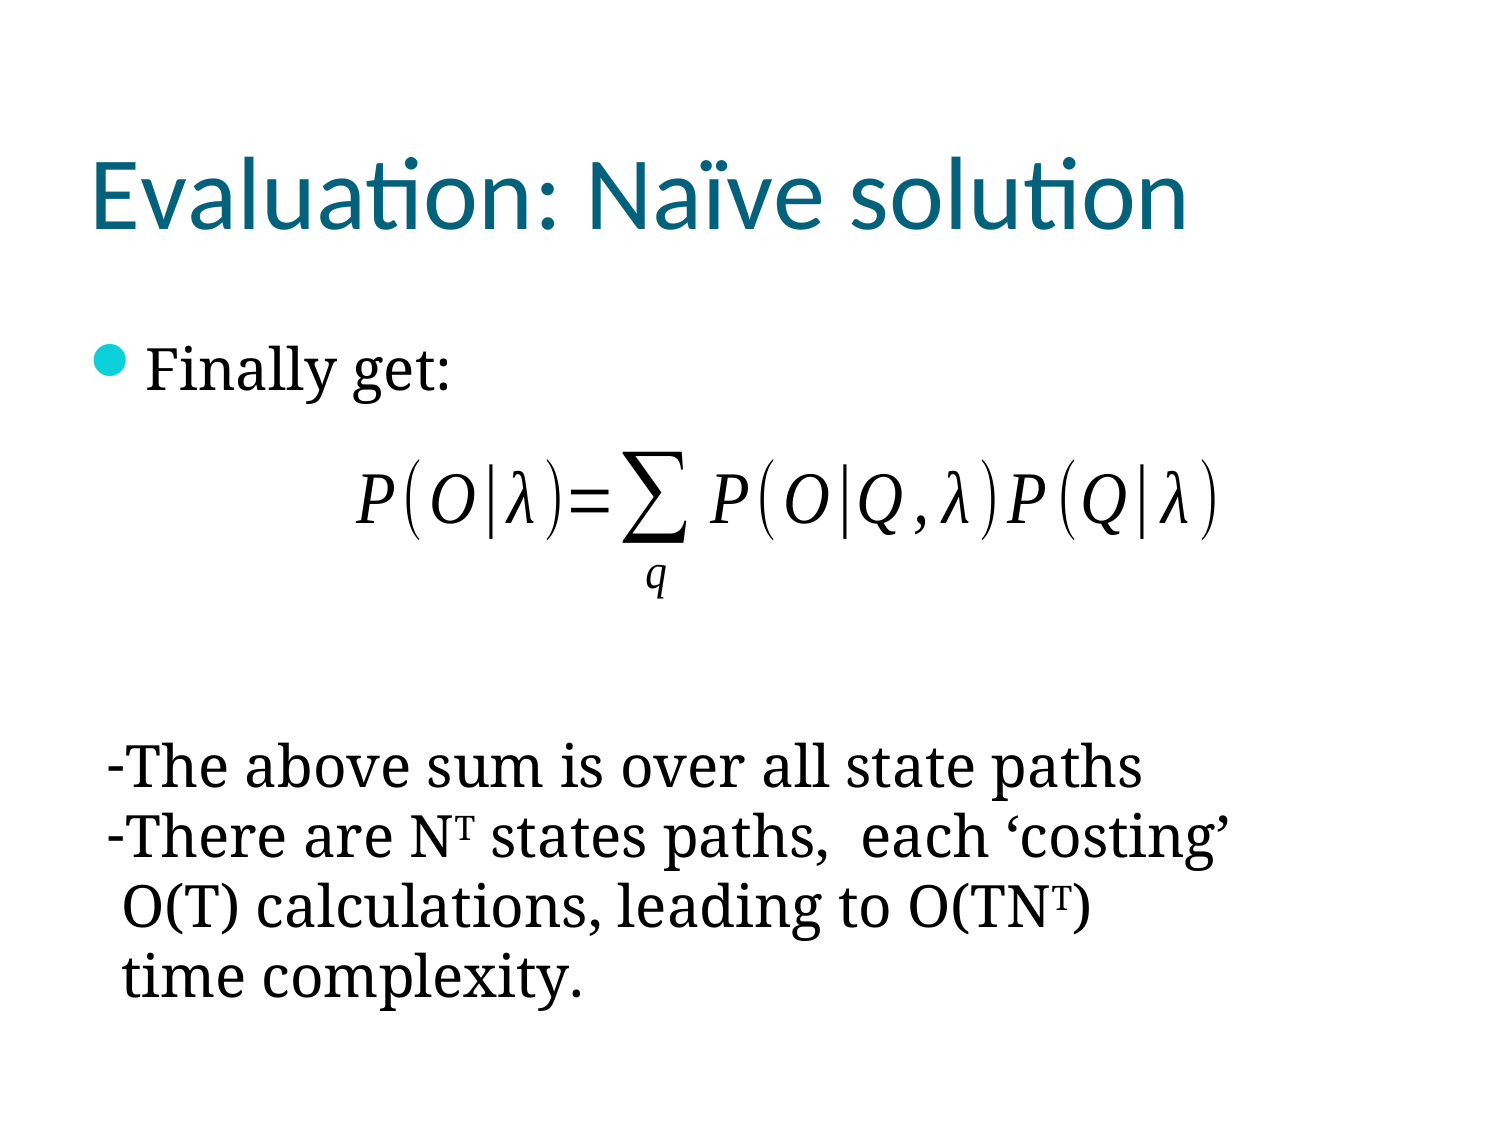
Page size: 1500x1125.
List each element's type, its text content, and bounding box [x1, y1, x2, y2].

text_box The above sum is over all state paths There are NT states paths, each ‘costing’ O(T) calculations, leading to O(TNT) time complexity. [91, 651, 1247, 1018]
chart [336, 444, 1239, 602]
list Finally get: [75, 324, 738, 963]
title Evaluation: Naïve solution [75, 54, 1426, 321]
